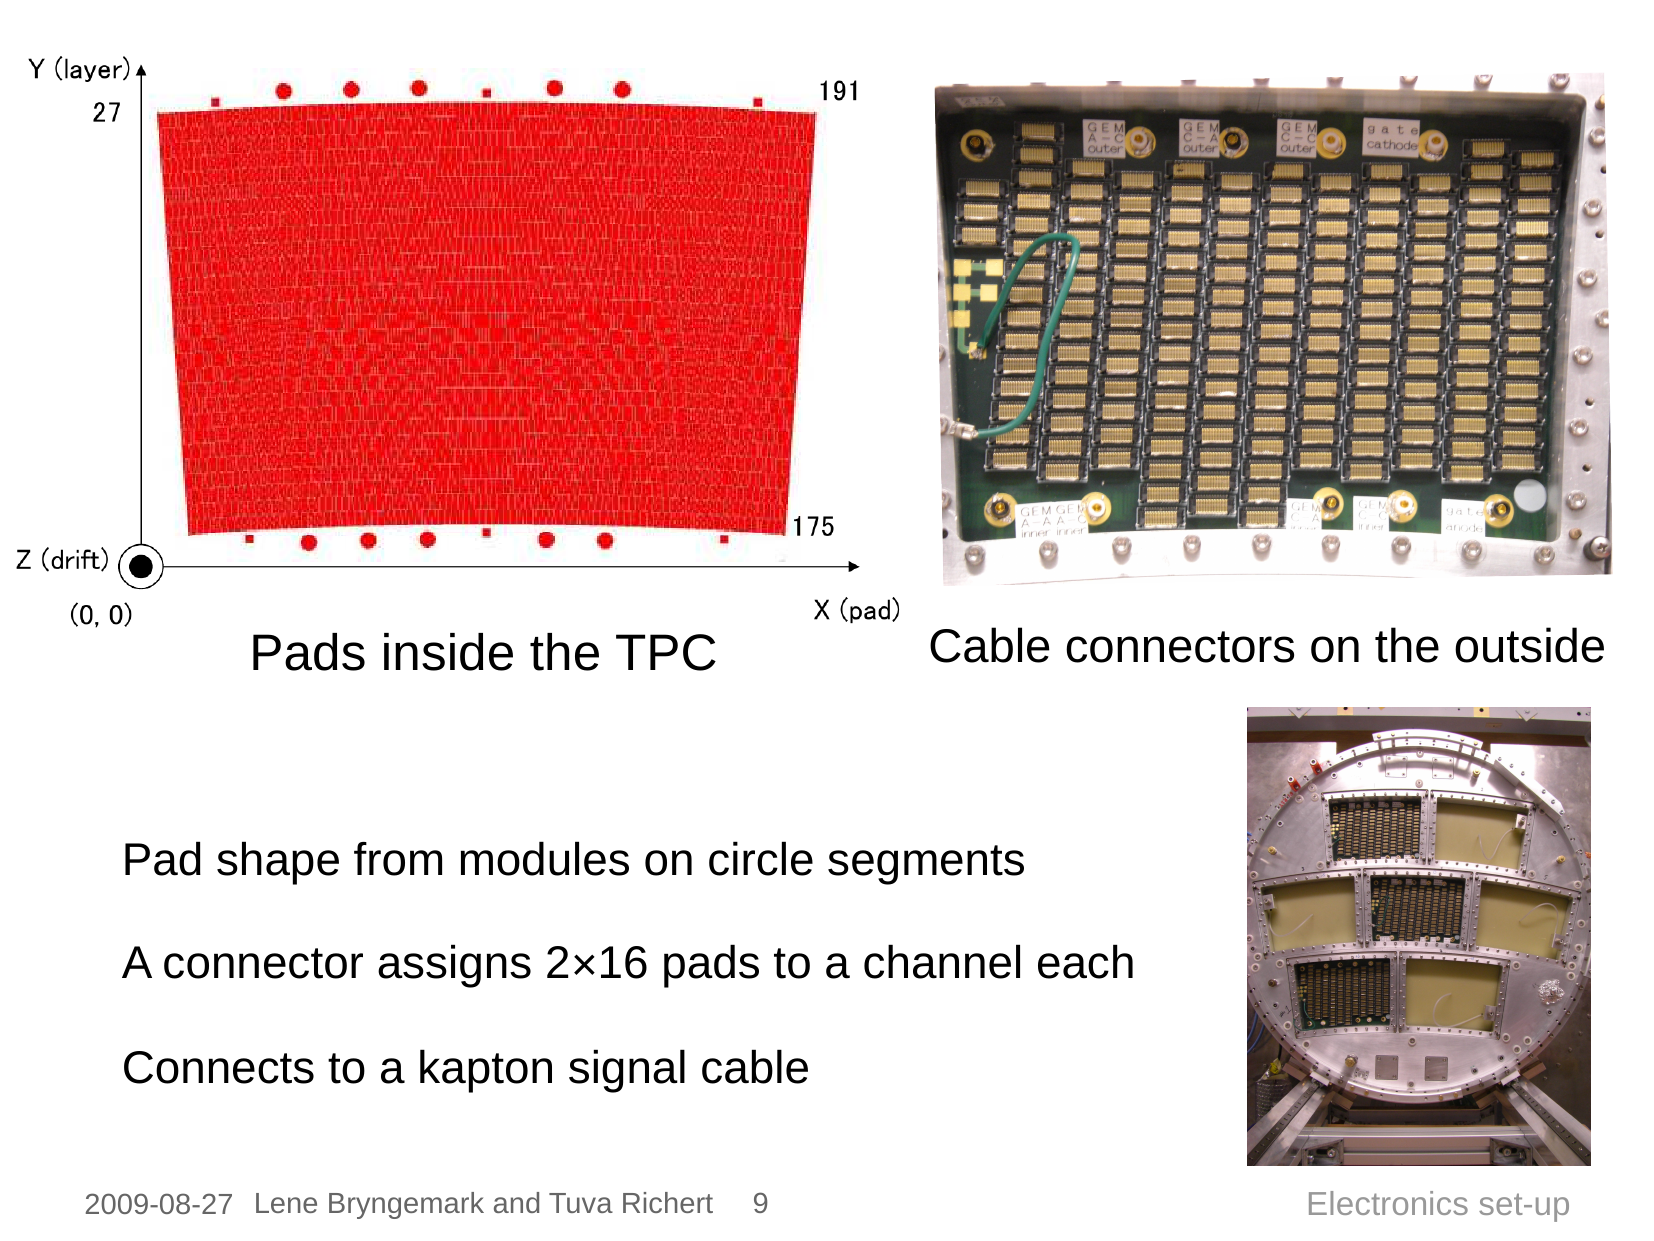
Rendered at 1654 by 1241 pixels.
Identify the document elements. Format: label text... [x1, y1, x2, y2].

picture [1247, 707, 1591, 1166]
list Pads inside the TPC [249, 623, 734, 730]
title Electronics set-up [83, 1177, 1572, 1232]
text_box Pad shape from modules on circle segments A connector assigns 2×16 pads to a channel each Connects to a kapton signal cable [107, 826, 1169, 1101]
list Cable connectors on the outside [928, 620, 1617, 725]
picture [4, 50, 926, 639]
title [82, 1176, 1572, 1232]
picture [934, 72, 1613, 586]
